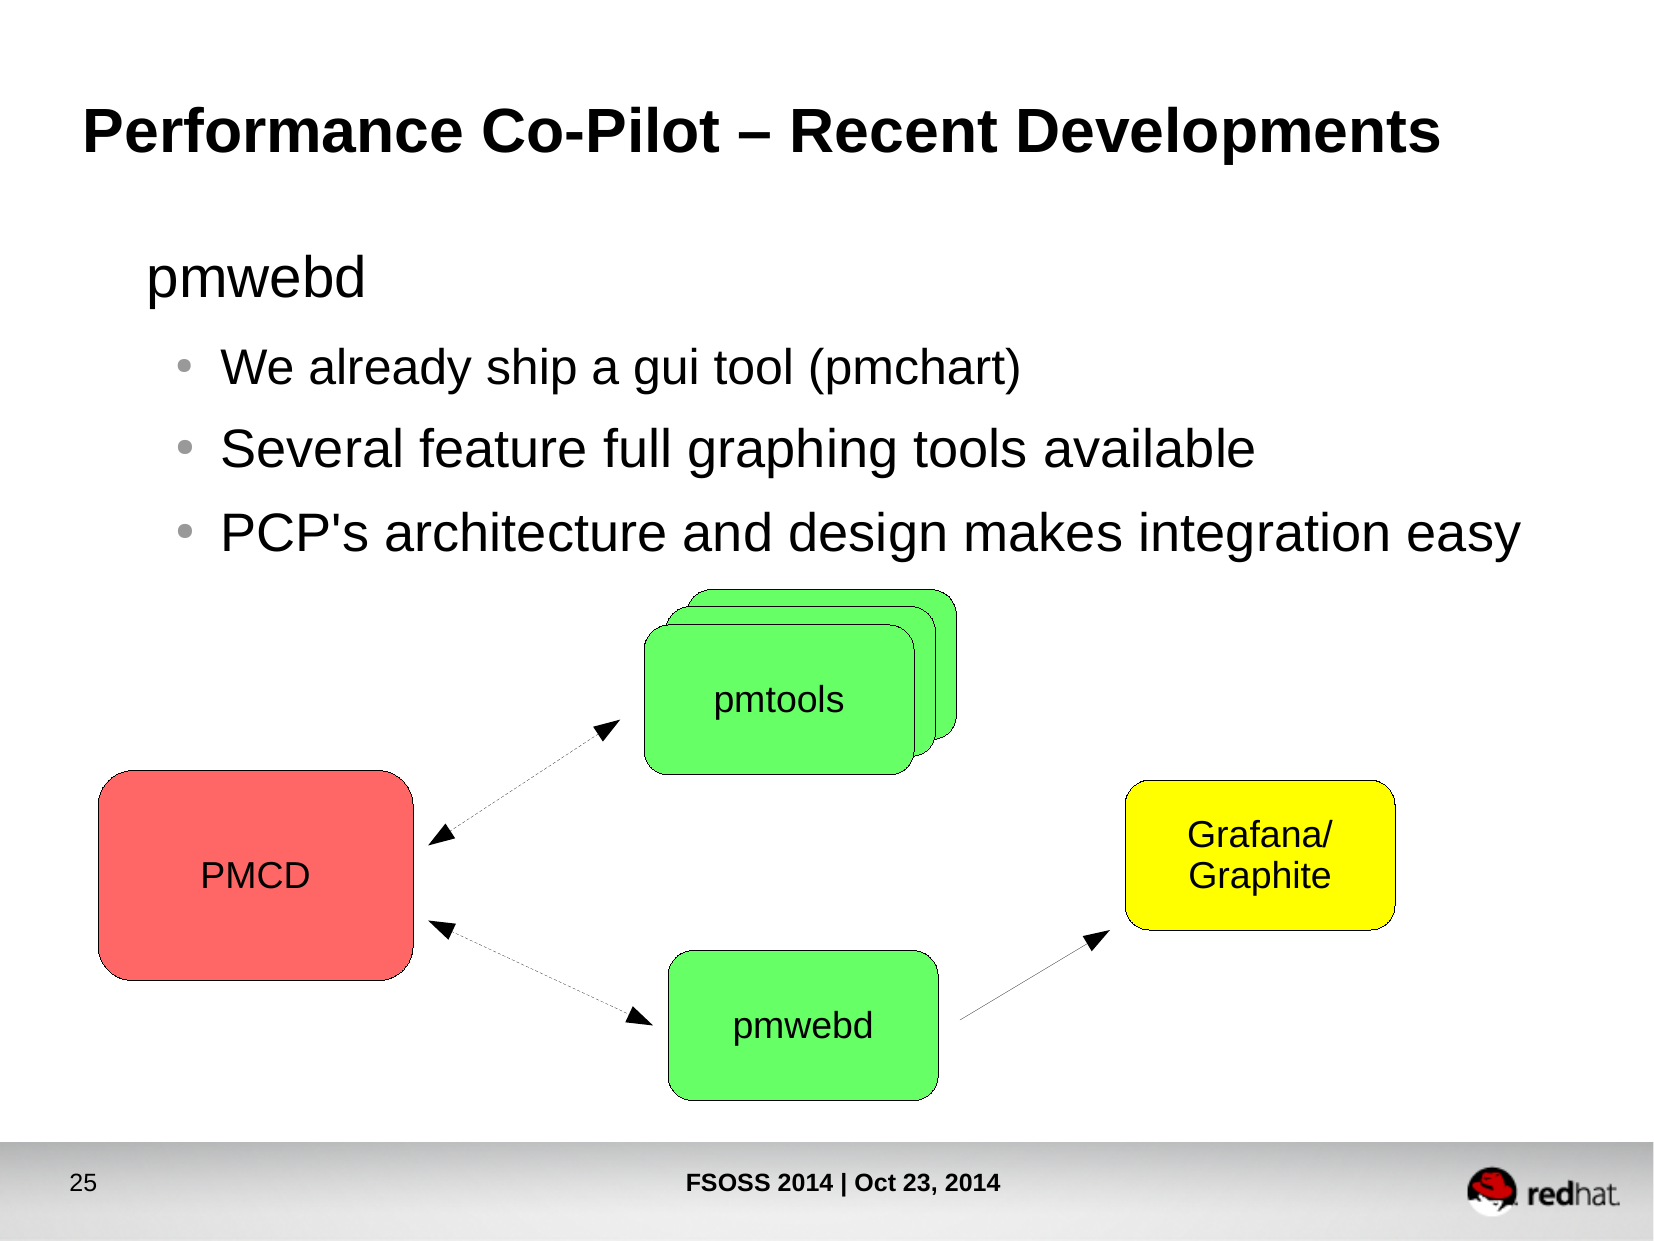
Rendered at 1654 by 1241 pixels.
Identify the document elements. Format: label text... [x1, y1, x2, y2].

picture [0, 1142, 1654, 1241]
title Performance Co-Pilot – Recent Developments [82, 37, 1571, 226]
text_box [666, 589, 957, 757]
text_box pmwebd [668, 950, 939, 1101]
text_box Grafana/ Graphite [1125, 780, 1396, 931]
text_box PMCD [98, 770, 414, 981]
text_box pmtools [644, 624, 915, 775]
list pmwebd We already ship a gui tool (pmchart) Several feature full graphing tools available PCP's architecture and design makes integration easy [86, 244, 1576, 1039]
